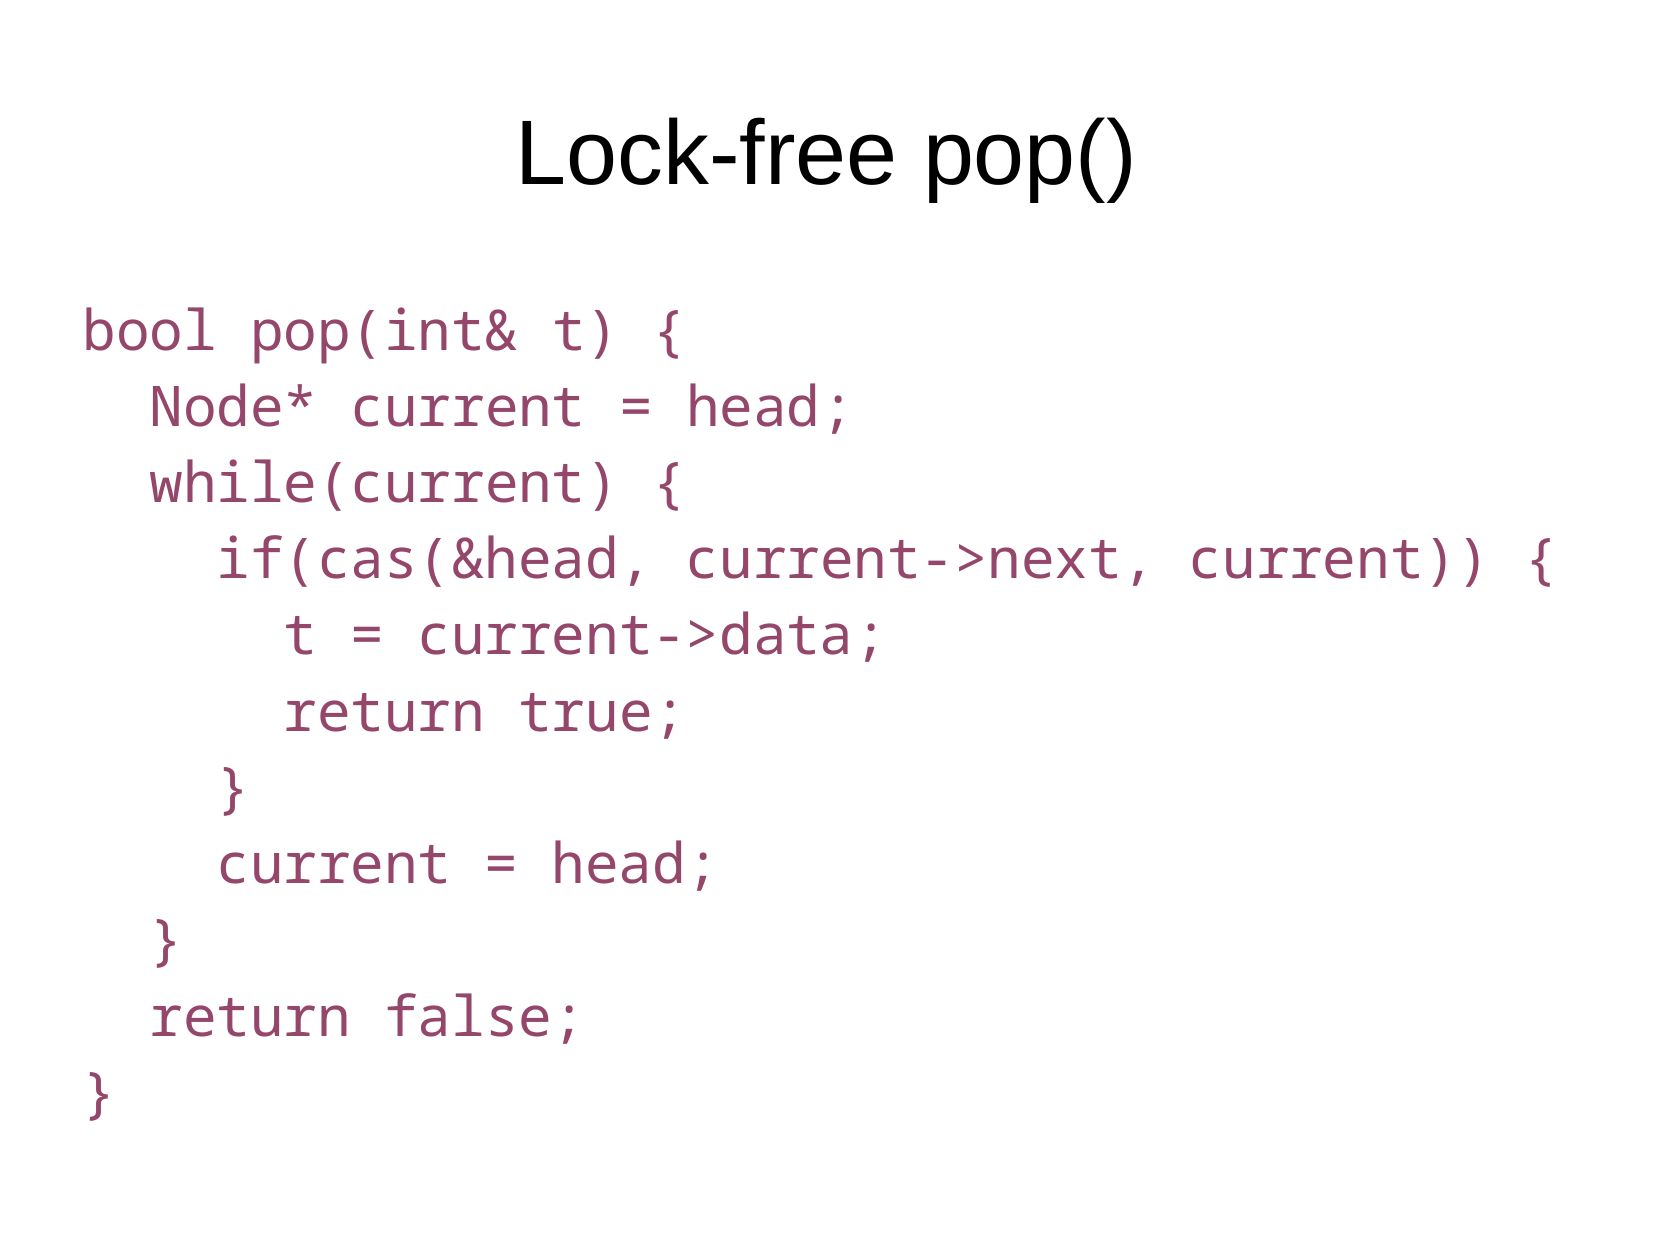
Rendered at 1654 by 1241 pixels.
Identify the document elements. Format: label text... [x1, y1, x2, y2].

title Lock-free pop() [82, 49, 1571, 257]
list bool pop(int& t) { Node* current = head; while(current) { if(cas(&head, current->next, current)) { t = current->data; return true; } current = head; } return false; } [82, 290, 1571, 1163]
